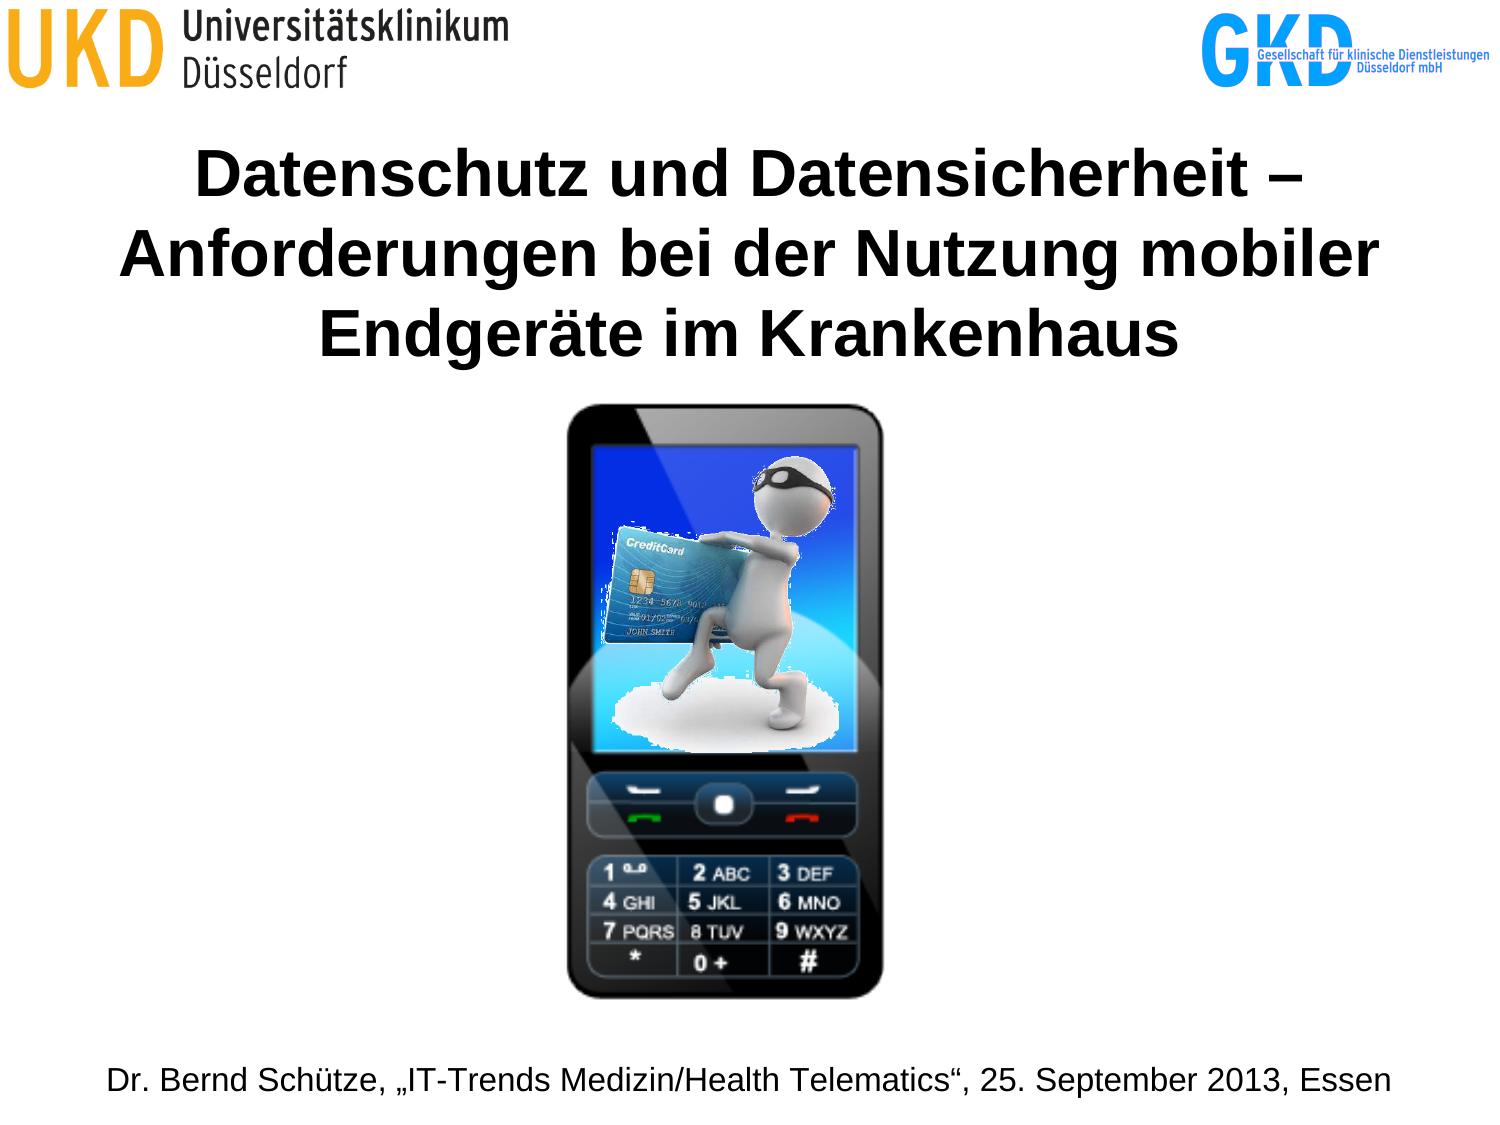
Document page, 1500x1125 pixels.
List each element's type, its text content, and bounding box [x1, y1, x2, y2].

text_box Dr. Bernd Schütze, „IT-Trends Medizin/Health Telematics“, 25. September 2013, Essen [0, 1050, 1500, 1106]
title Datenschutz und Datensicherheit – Anforderungen bei der Nutzung mobiler Endgeräte im Krankenhaus [0, 122, 1500, 377]
picture [1198, 0, 1500, 106]
picture [0, 0, 514, 98]
picture [427, 385, 1058, 1015]
